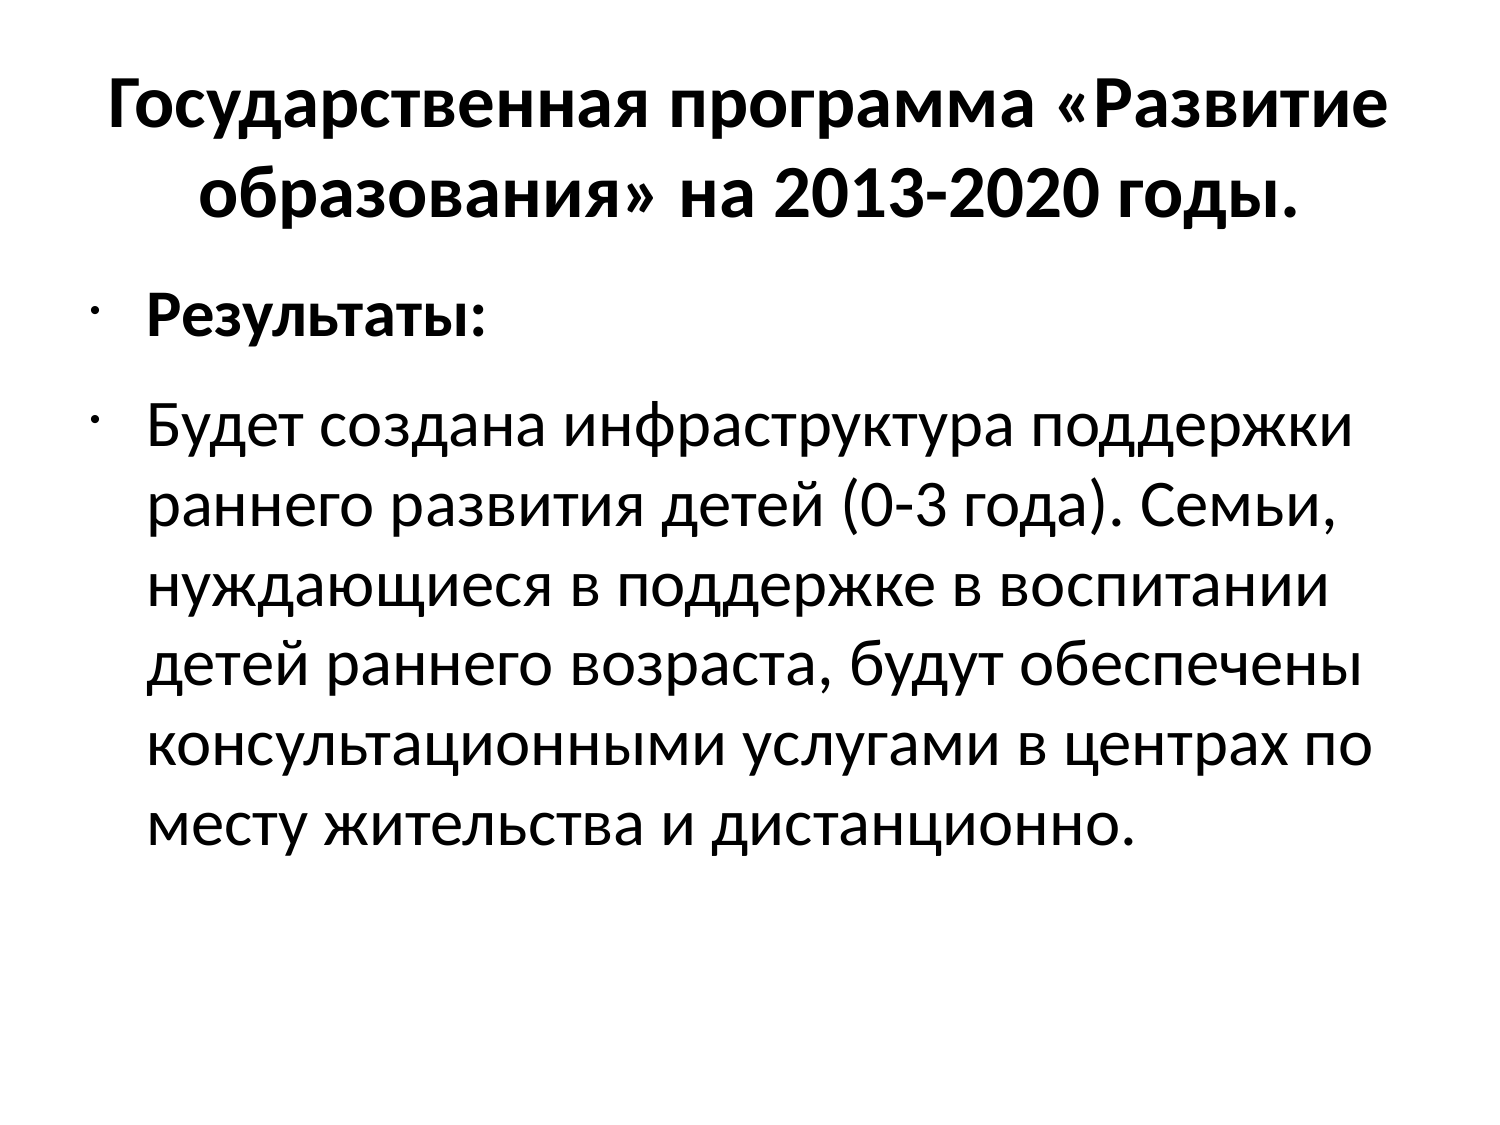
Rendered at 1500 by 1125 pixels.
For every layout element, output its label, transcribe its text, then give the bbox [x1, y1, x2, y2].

title Государственная программа «Развитие образования» на 2013-2020 годы. [75, 45, 1425, 233]
list Результаты: Будет создана инфраструктура поддержки раннего развития детей (0-3 года). Семьи, нуждающиеся в поддержке в воспитании детей раннего возраста, будут обеспечены консультационными услугами в центрах по месту жительства и дистанционно. [75, 262, 1425, 1005]
